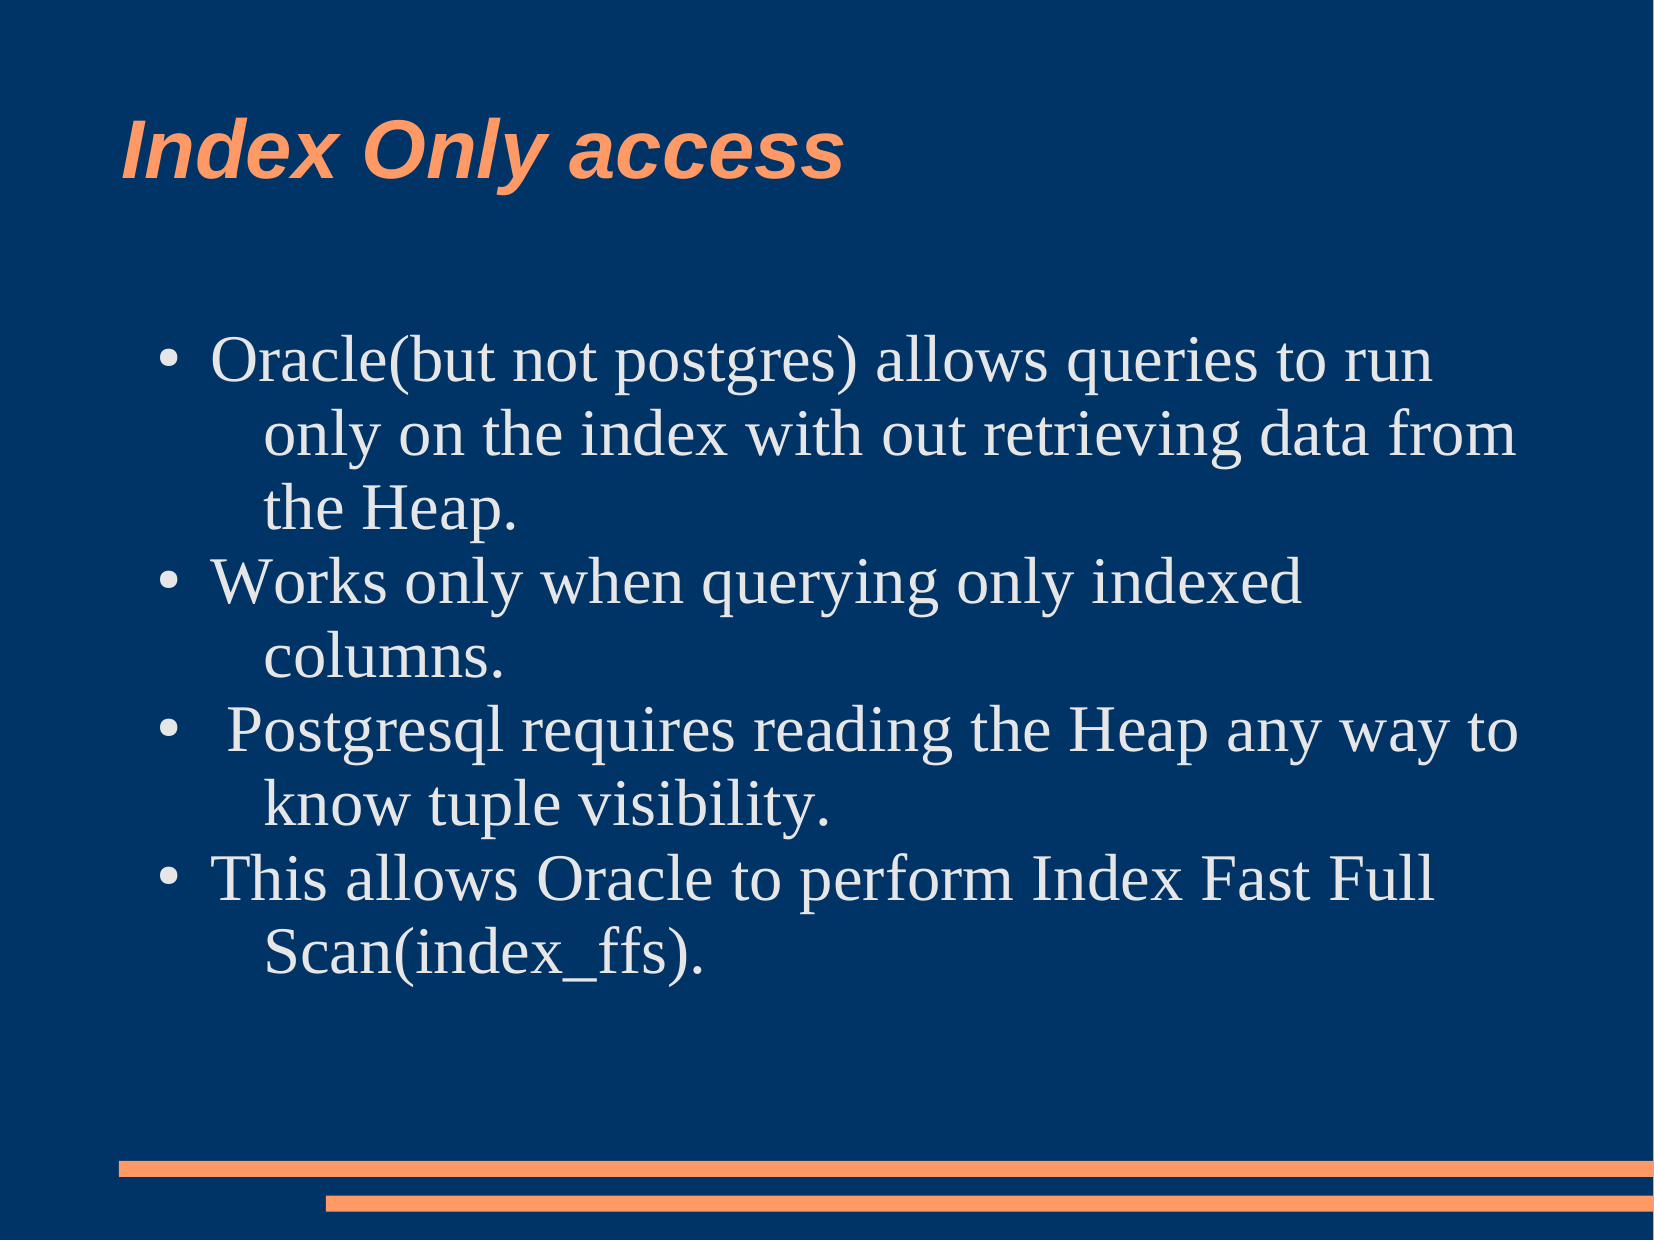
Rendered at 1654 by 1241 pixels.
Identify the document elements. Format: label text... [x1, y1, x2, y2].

list Oracle(but not postgres) allows queries to run only on the index with out retrieving data from the Heap. Works only when querying only indexed columns. Postgresql requires reading the Heap any way to know tuple visibility. This allows Oracle to perform Index Fast Full Scan(index_ffs). [121, 322, 1561, 1133]
title Index Only access [121, 46, 1534, 254]
